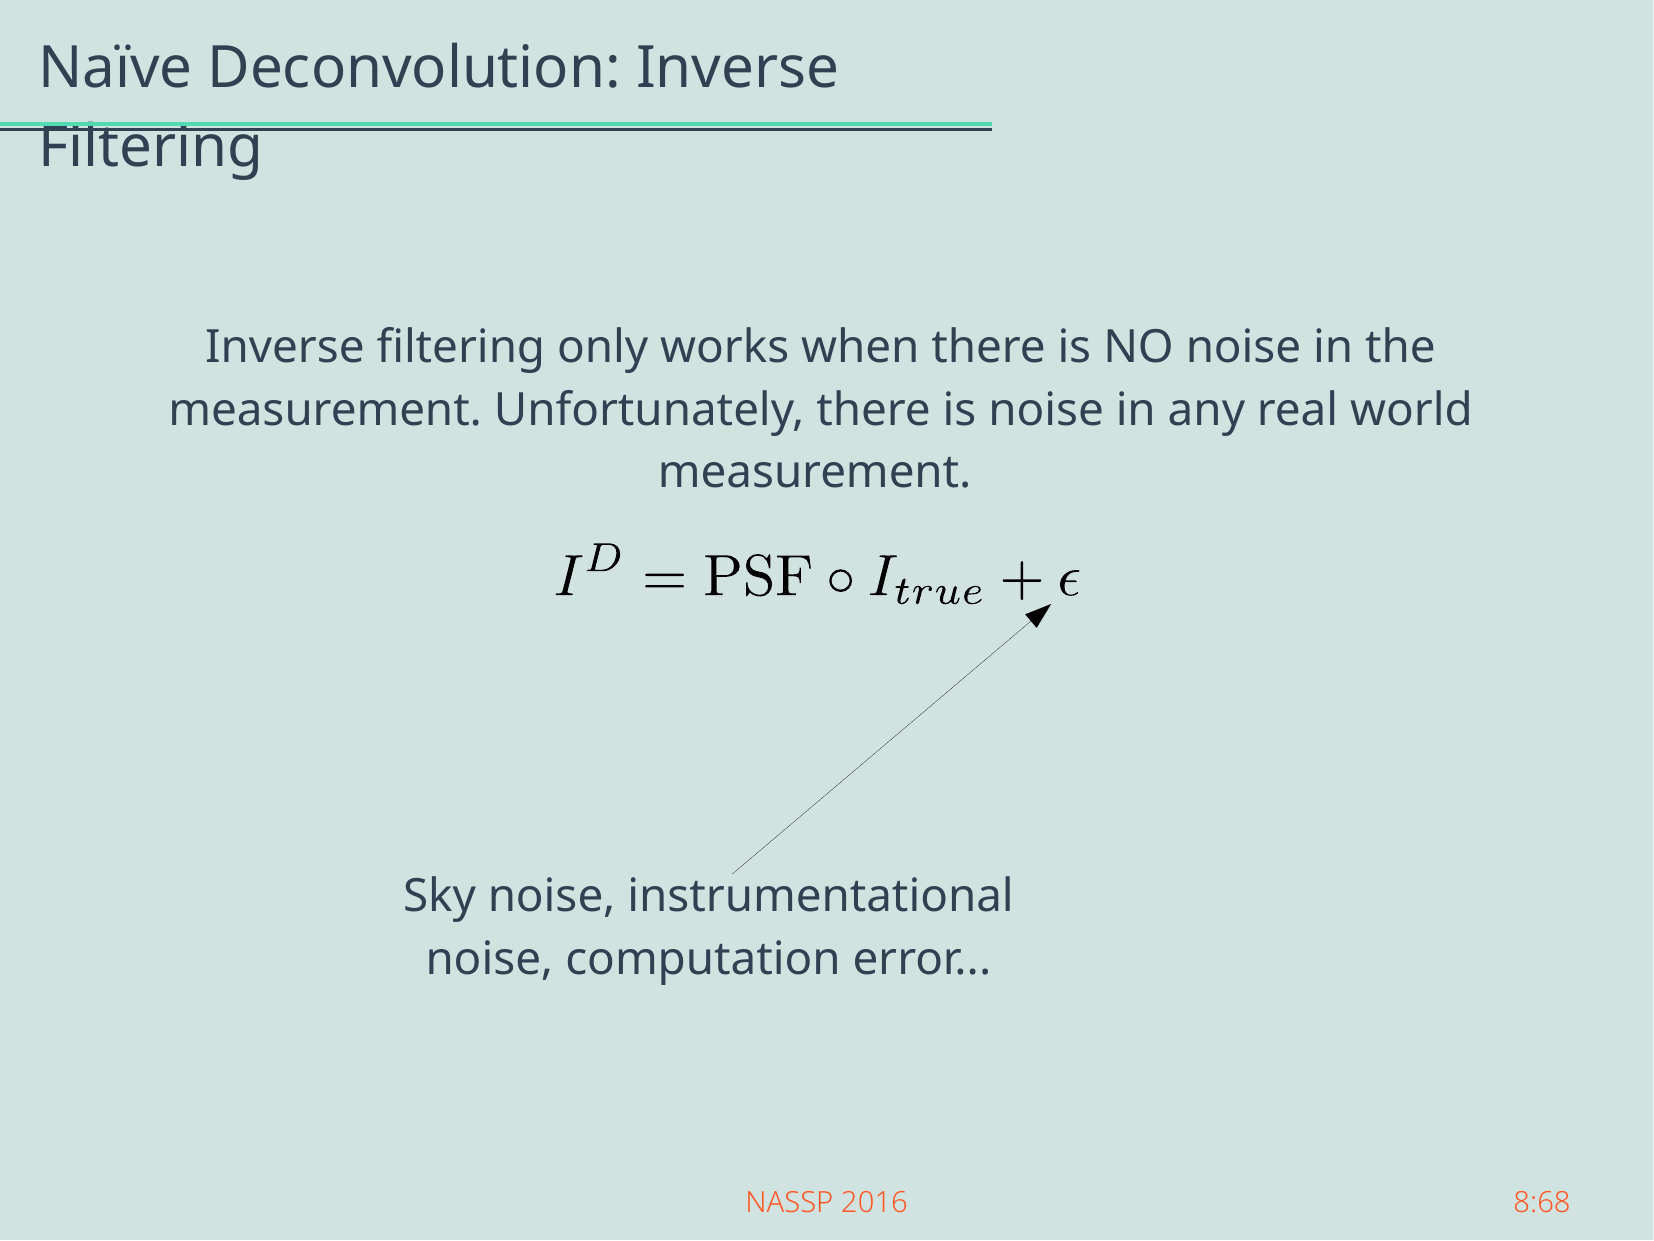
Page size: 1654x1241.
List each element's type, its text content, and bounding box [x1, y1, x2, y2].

text_box Sky noise, instrumentational noise, computation error... [366, 855, 1052, 981]
text_box [553, 543, 1082, 605]
text_box Inverse filtering only works when there is NO noise in the measurement. Unfortunately, there is noise in any real world measurement. [82, 306, 1560, 432]
text_box Naïve Deconvolution: Inverse Filtering [23, 17, 1063, 103]
